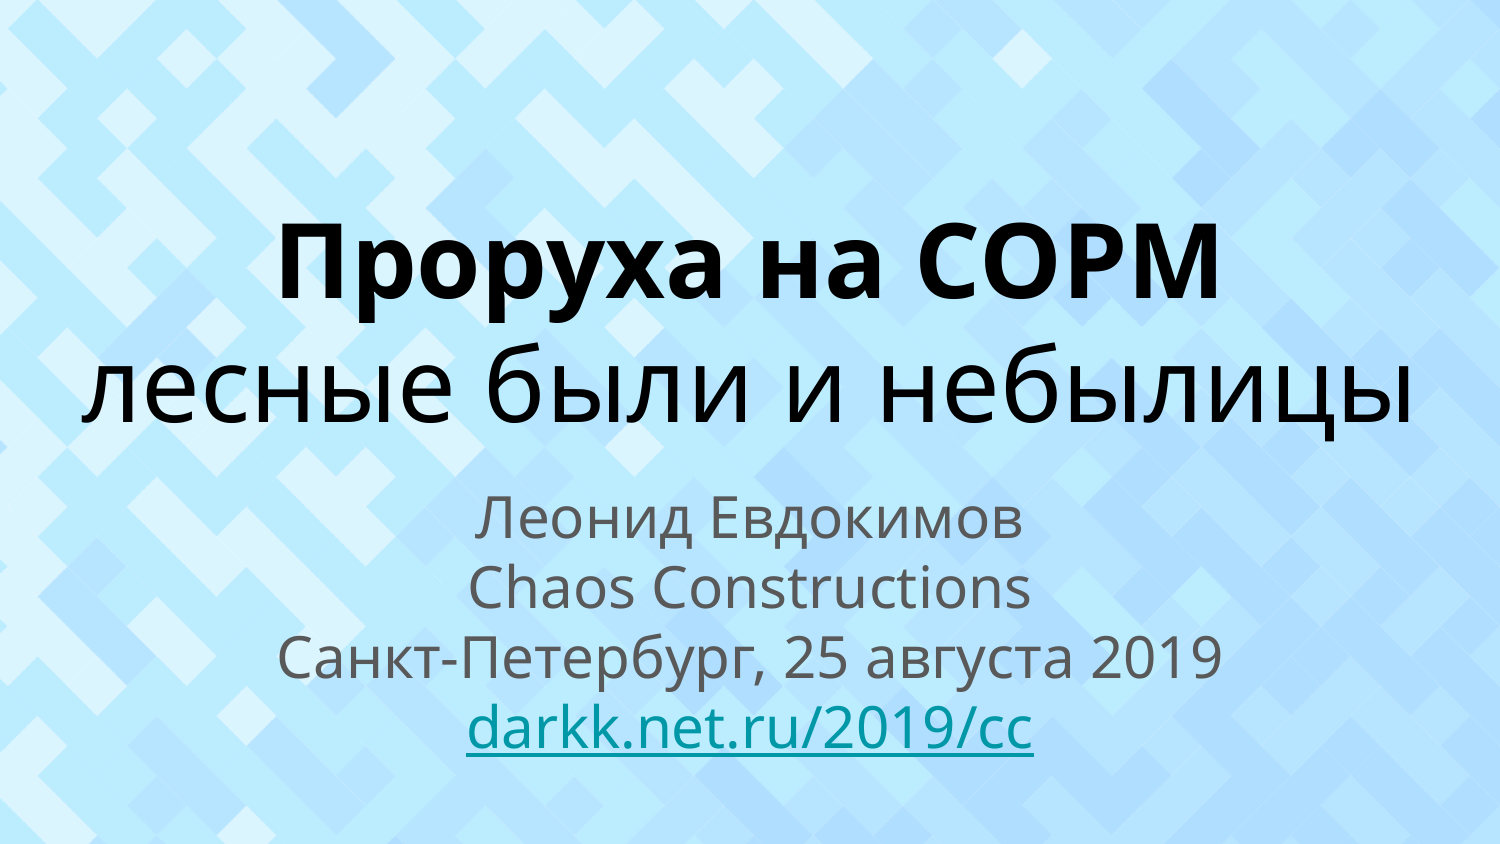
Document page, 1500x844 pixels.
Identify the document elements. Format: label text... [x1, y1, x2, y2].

title Проруха на СОРМ лесные были и небылицы [51, 122, 1449, 459]
subtitle Леонид Евдокимов Chaos Constructions Санкт-Петербург, 25 августа 2019 darkk.net.ru/2019/cc [51, 464, 1449, 595]
picture [0, 0, 1500, 844]
